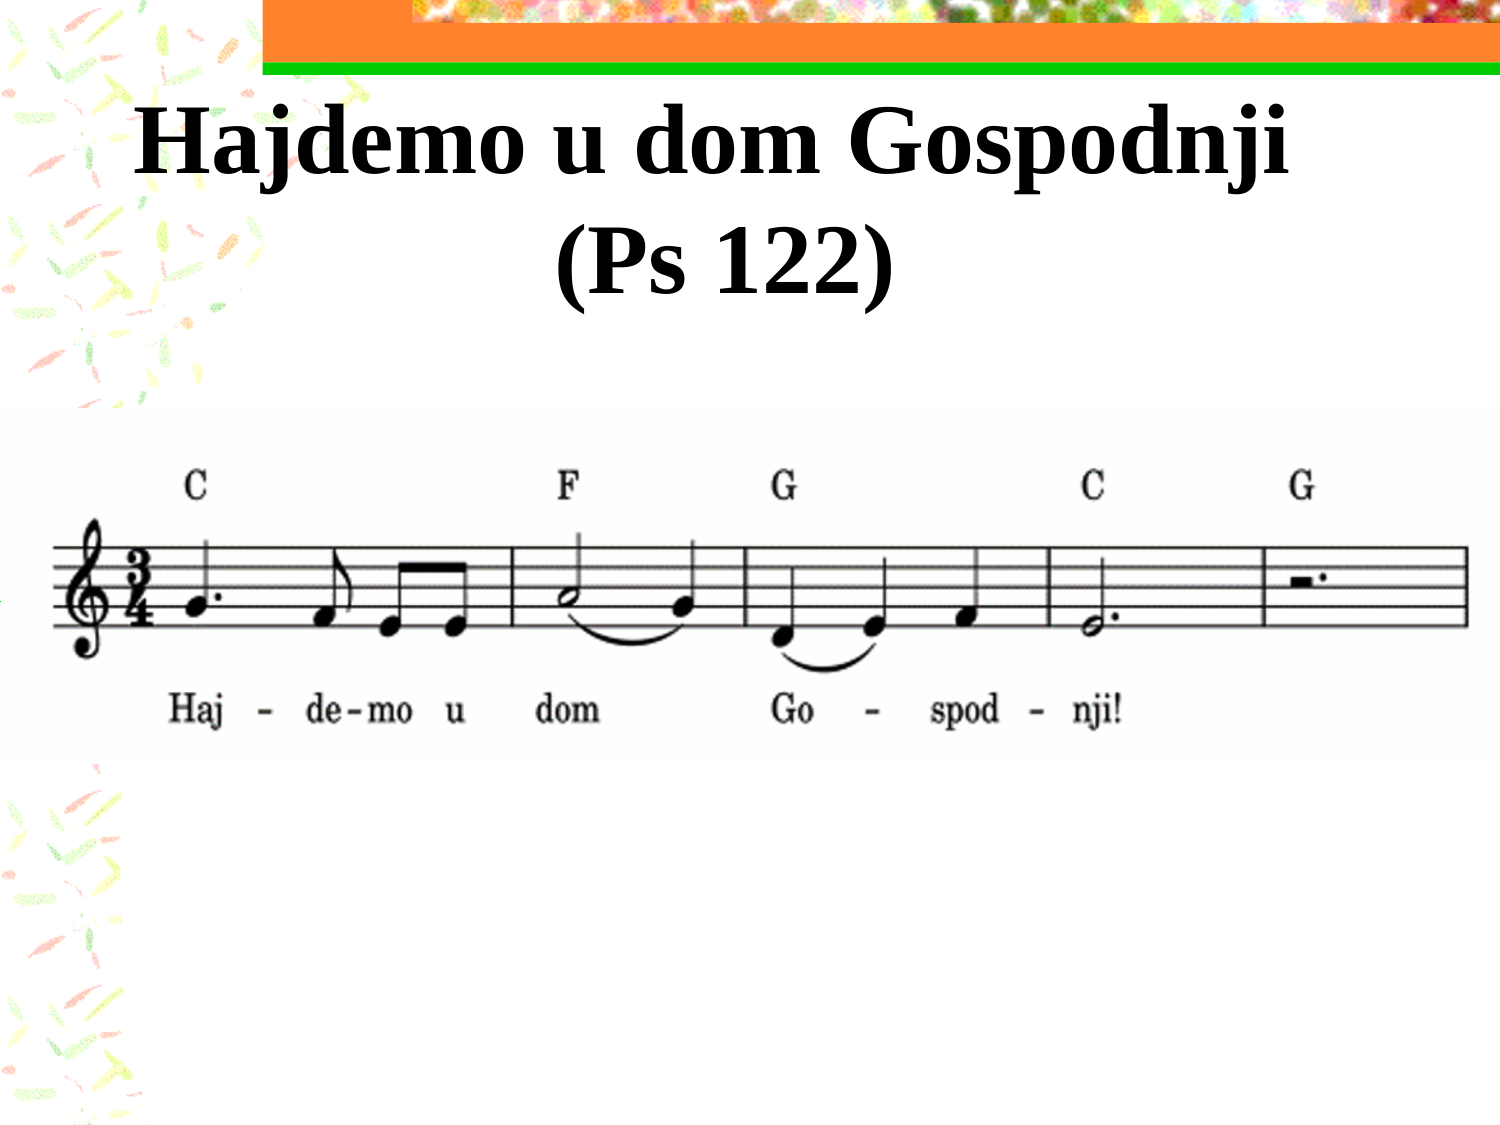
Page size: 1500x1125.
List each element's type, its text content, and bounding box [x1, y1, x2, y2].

picture [412, 0, 1500, 23]
title Hajdemo u dom Gospodnji (Ps 122) [87, 99, 1363, 288]
picture [0, 0, 1500, 1125]
